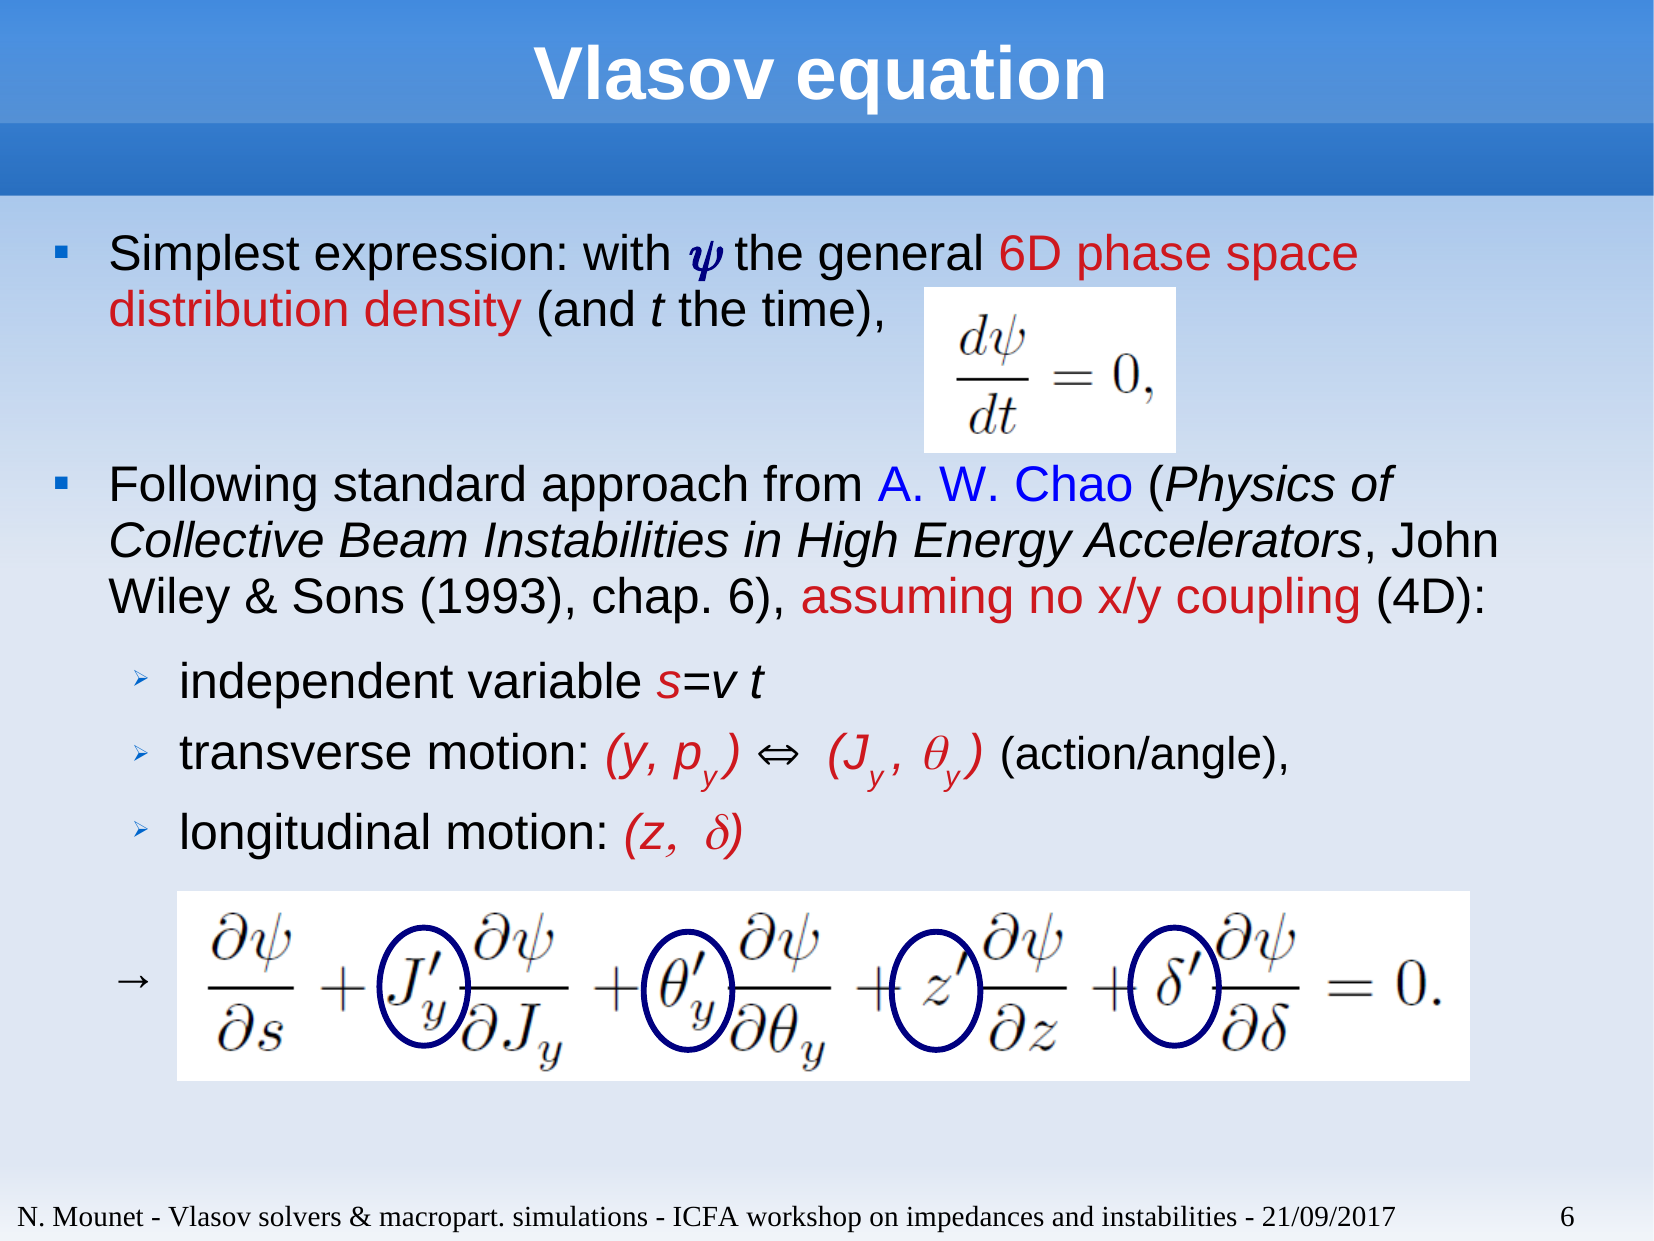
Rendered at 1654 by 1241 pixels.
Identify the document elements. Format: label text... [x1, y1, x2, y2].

list Simplest expression: with y the general 6D phase space distribution density (and t the time), Following standard approach from A. W. Chao (Physics of Collective Beam Instabilities in High Energy Accelerators, John Wiley & Sons (1993), chap. 6), assuming no x/y coupling (4D): independent variable s=v t transverse motion: (y, py ) ⇔ (Jy , qy ) (action/angle), longitudinal motion: (z, d) → [37, 225, 1613, 1132]
text_box [891, 931, 981, 1050]
title Vlasov equation [76, 29, 1565, 119]
text_box [379, 927, 469, 1046]
text_box [1130, 927, 1219, 1046]
text_box [643, 931, 733, 1050]
picture [0, 0, 1654, 1241]
